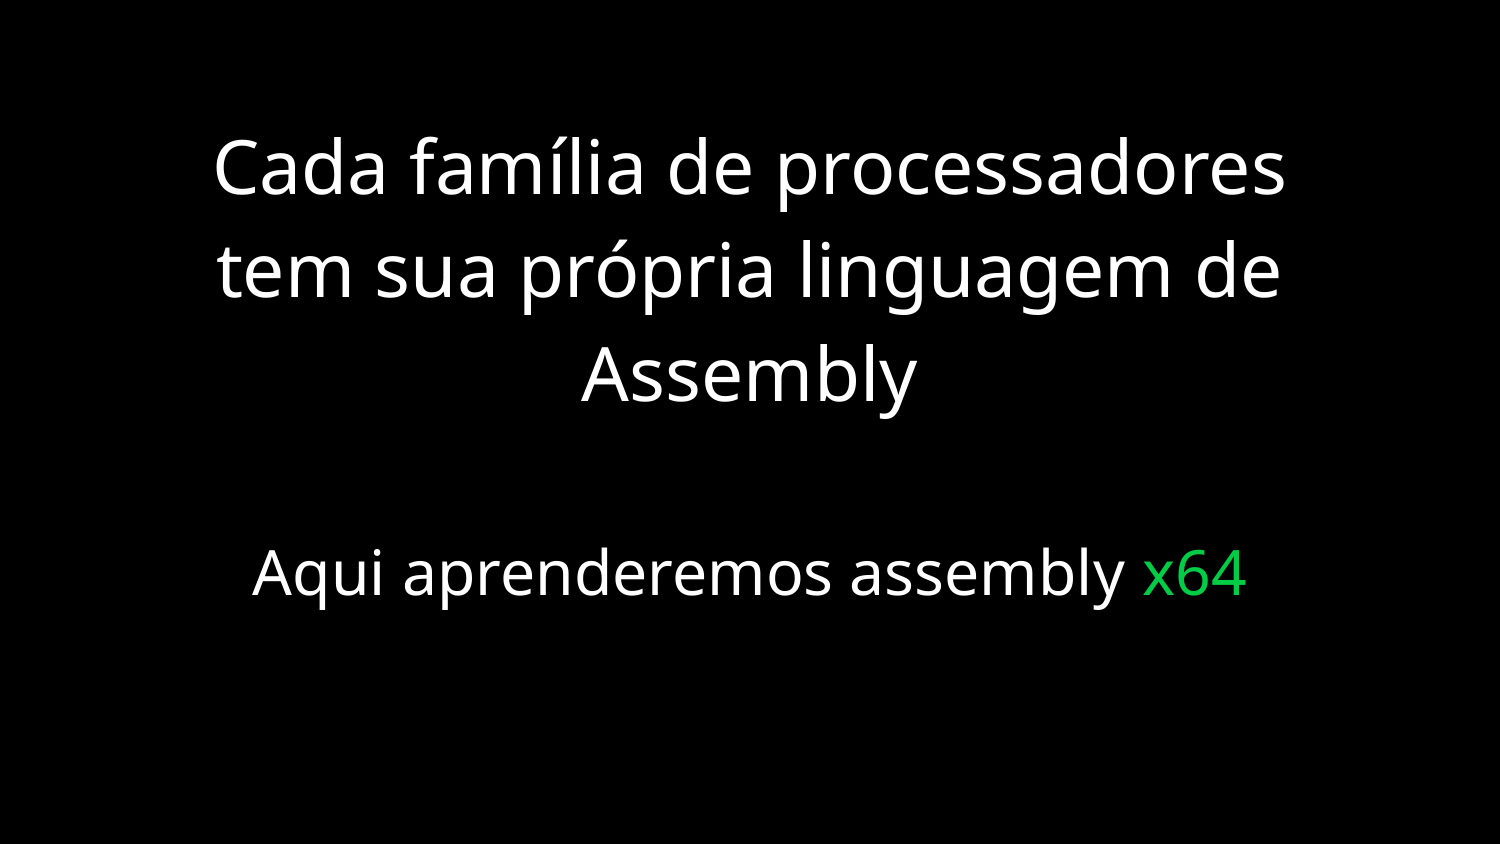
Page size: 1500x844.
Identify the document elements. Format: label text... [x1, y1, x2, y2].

list Cada família de processadores tem sua própria linguagem de Assembly [130, 72, 1370, 450]
title Aqui aprenderemos assembly x64 [51, 518, 1449, 613]
